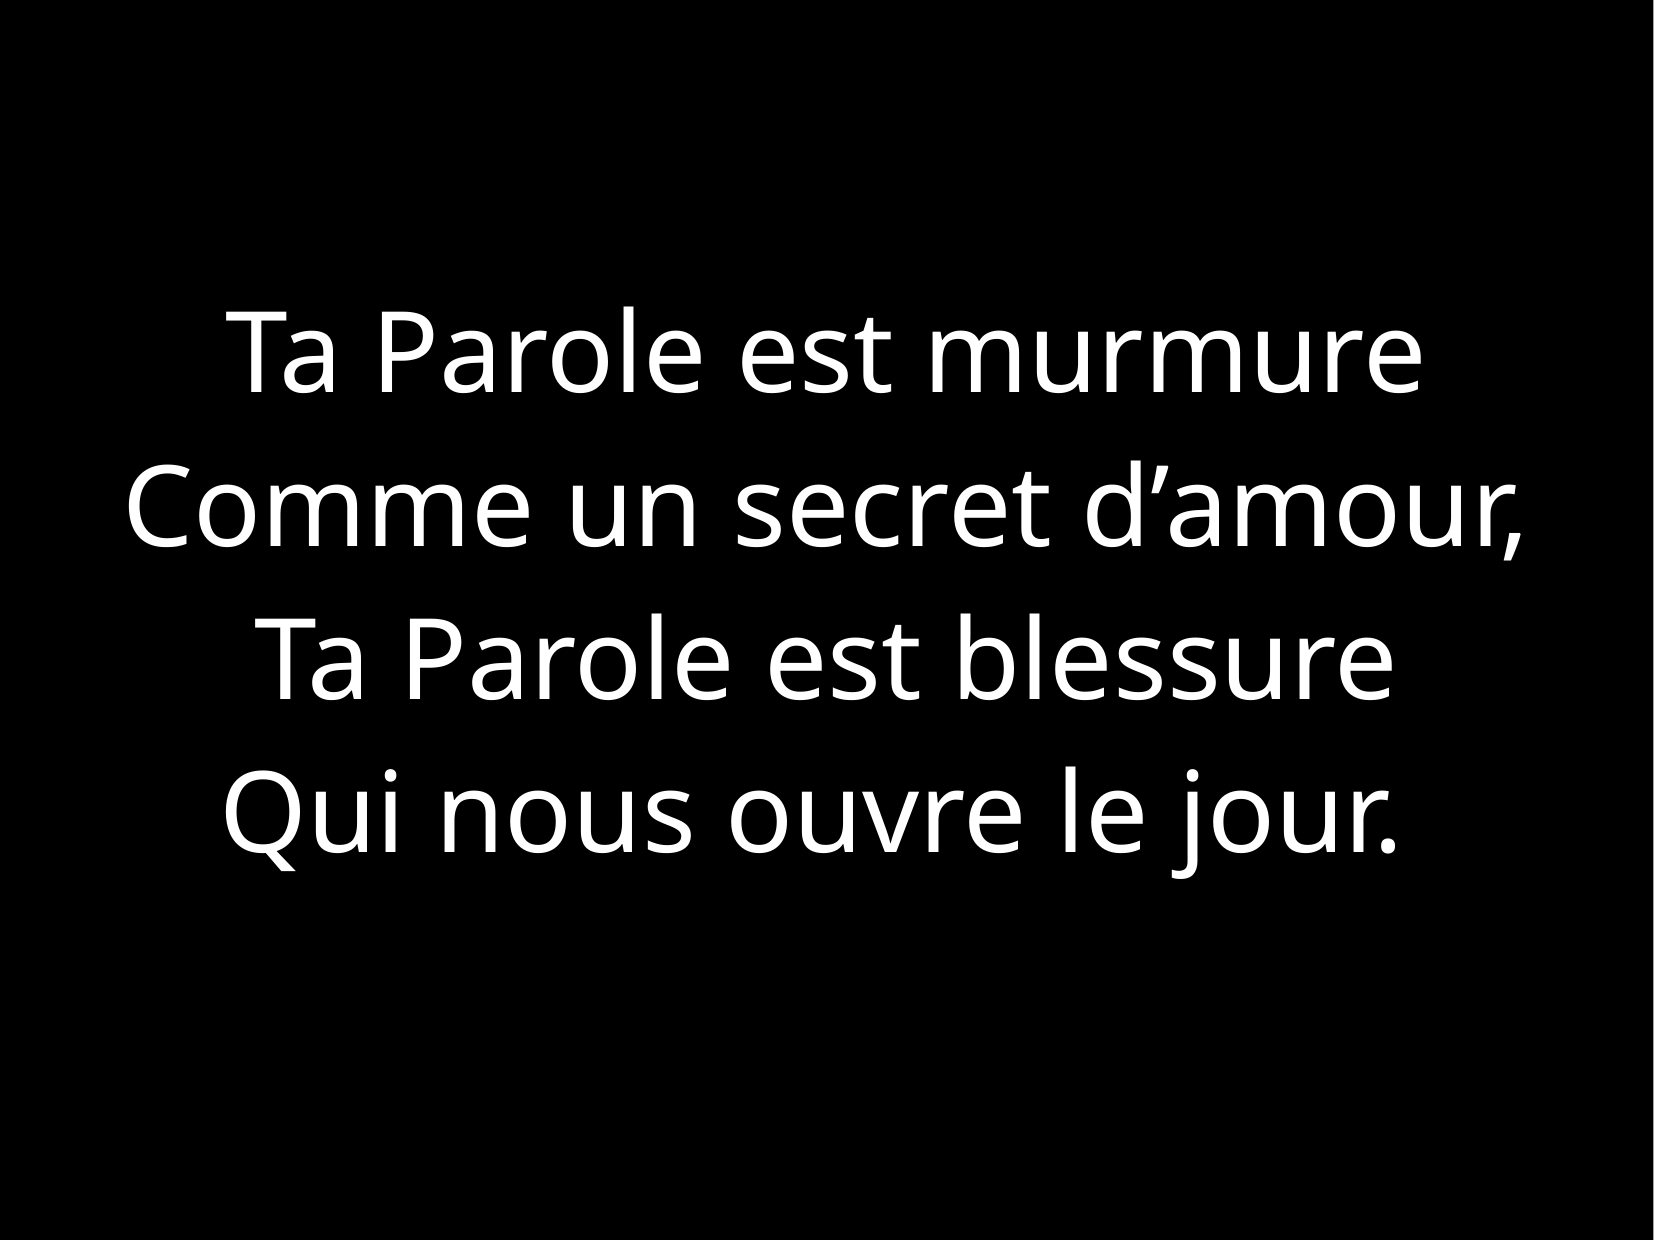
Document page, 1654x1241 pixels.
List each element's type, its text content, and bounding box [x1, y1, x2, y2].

subtitle Ta Parole est murmure Comme un secret d’amour, Ta Parole est blessure Qui nous ouvre le jour. [82, 30, 1571, 1128]
